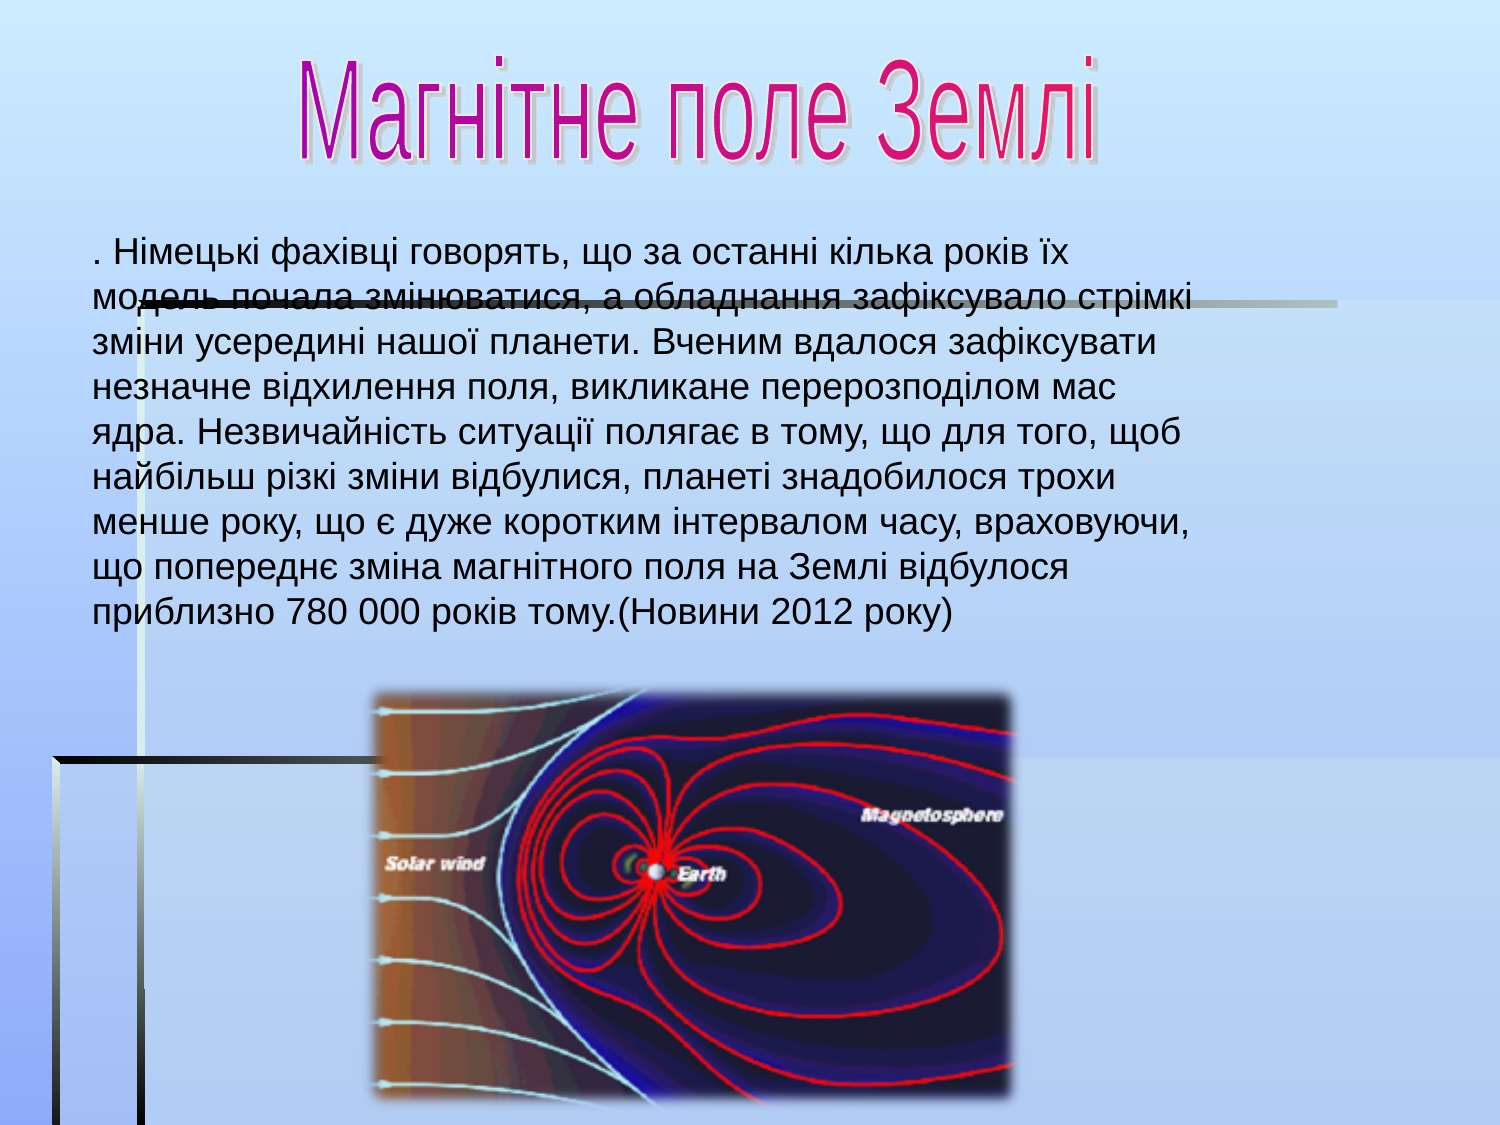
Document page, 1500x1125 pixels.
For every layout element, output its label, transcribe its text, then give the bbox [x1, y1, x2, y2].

text_box Магнітне поле Землі [597, 81, 637, 161]
text_box Магнітне поле Землі [301, 59, 358, 160]
text_box Магнітне поле Землі [977, 83, 1025, 160]
text_box Магнітне поле Землі [713, 81, 753, 161]
text_box Магнітне поле Землі [1030, 83, 1074, 161]
text_box Магнітне поле Землі [418, 82, 441, 160]
text_box . Німецькі фахівці говорять, що за останні кілька років їх модель почала змінюватися, а обладнання зафіксувало стрімкі зміни усередині нашої планети. Вченим вдалося зафіксувати незначне відхилення поля, викликане перерозподілом мас ядра. Незвичайність ситуації полягає в тому, що для того, щоб найбільш різкі зміни відбулися, планеті знадобилося трохи менше року, що є дуже коротким інтервалом часу, враховуючи, що попереднє зміна магнітного поля на Землі відбулося приблизно 780 000 років тому.(Новини 2012 року) [77, 220, 1210, 640]
text_box Магнітне поле Землі [368, 81, 413, 161]
text_box Магнітне поле Землі [669, 82, 704, 160]
text_box Магнітне поле Землі [509, 82, 546, 160]
text_box Магнітне поле Землі [495, 83, 503, 160]
text_box Магнітне поле Землі [876, 58, 922, 161]
text_box Магнітне поле Землі [448, 83, 484, 160]
text_box Магнітне поле Землі [928, 81, 969, 161]
picture [348, 668, 1034, 1119]
text_box Магнітне поле Землі [755, 83, 798, 161]
text_box Магнітне поле Землі [1084, 83, 1093, 160]
text_box Магнітне поле Землі [807, 81, 847, 161]
text_box Магнітне поле Землі [552, 83, 588, 160]
